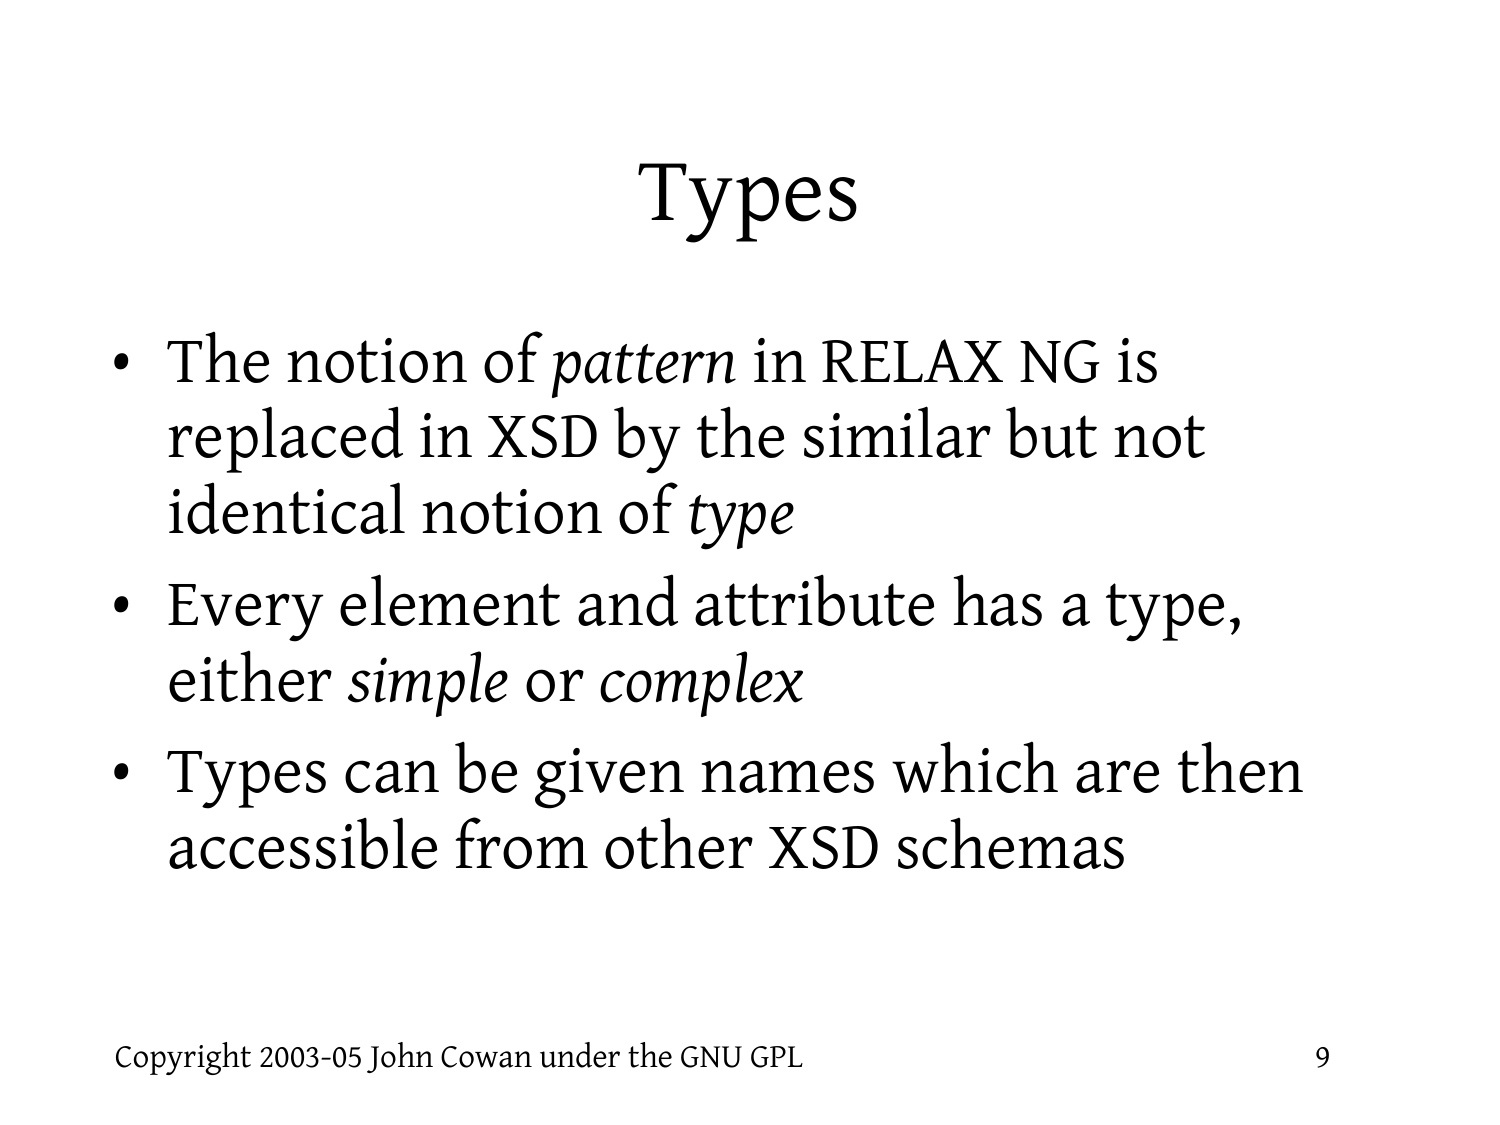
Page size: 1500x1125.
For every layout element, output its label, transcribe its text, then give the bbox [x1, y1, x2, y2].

title Types [112, 62, 1387, 324]
list The notion of pattern in RELAX NG is replaced in XSD by the similar but not identical notion of type Every element and attribute has a type, either simple or complex Types can be given names which are then accessible from other XSD schemas [112, 324, 1387, 1000]
